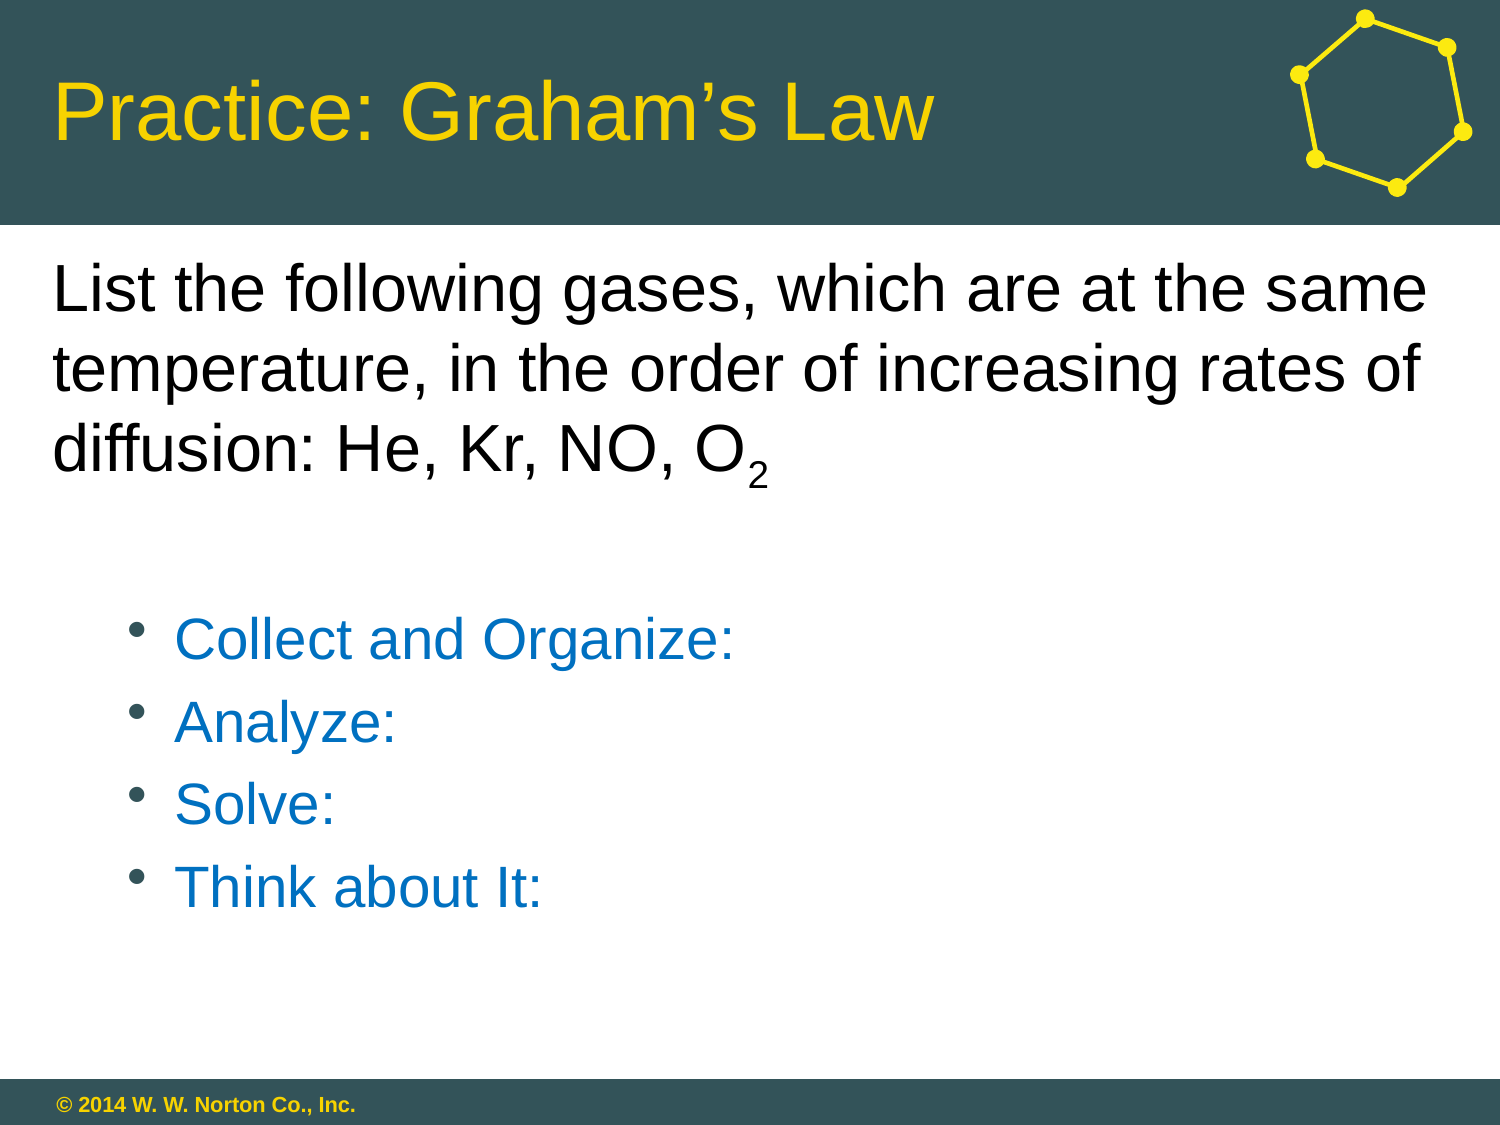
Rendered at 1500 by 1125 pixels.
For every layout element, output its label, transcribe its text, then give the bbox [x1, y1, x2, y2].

title Practice: Graham’s Law [37, 19, 1118, 195]
list List the following gases, which are at the same temperature, in the order of increasing rates of diffusion: He, Kr, NO, O2 Collect and Organize: Analyze: Solve: Think about It: [37, 237, 1463, 1121]
